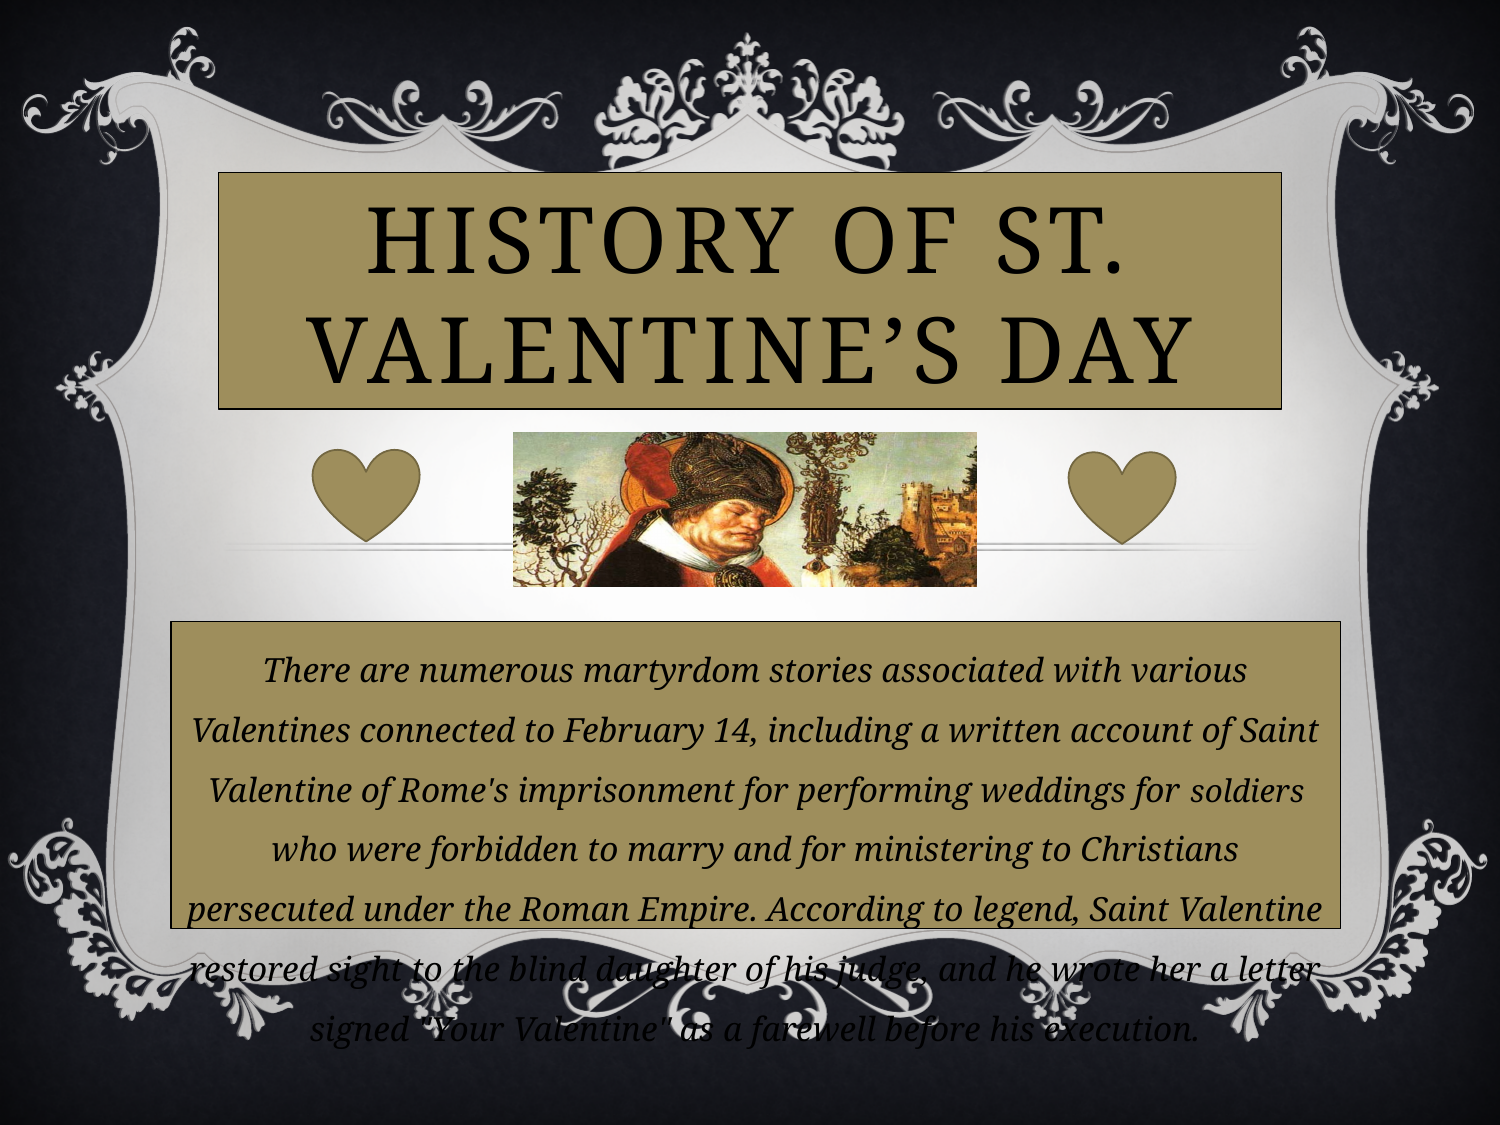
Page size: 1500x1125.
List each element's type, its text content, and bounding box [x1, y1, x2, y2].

picture [513, 432, 977, 587]
text_box [1068, 452, 1176, 544]
subtitle There are numerous martyrdom stories associated with various Valentines connected to February 14, including a written account of Saint Valentine of Rome's imprisonment for performing weddings for soldiers who were forbidden to marry and for ministering to Christians persecuted under the Roman Empire. According to legend, Saint Valentine restored sight to the blind daughter of his judge, and he wrote her a letter signed "Your Valentine" as a farewell before his execution. [171, 621, 1341, 929]
text_box [312, 449, 420, 542]
title History of ST. Valentine’s day [218, 172, 1282, 409]
